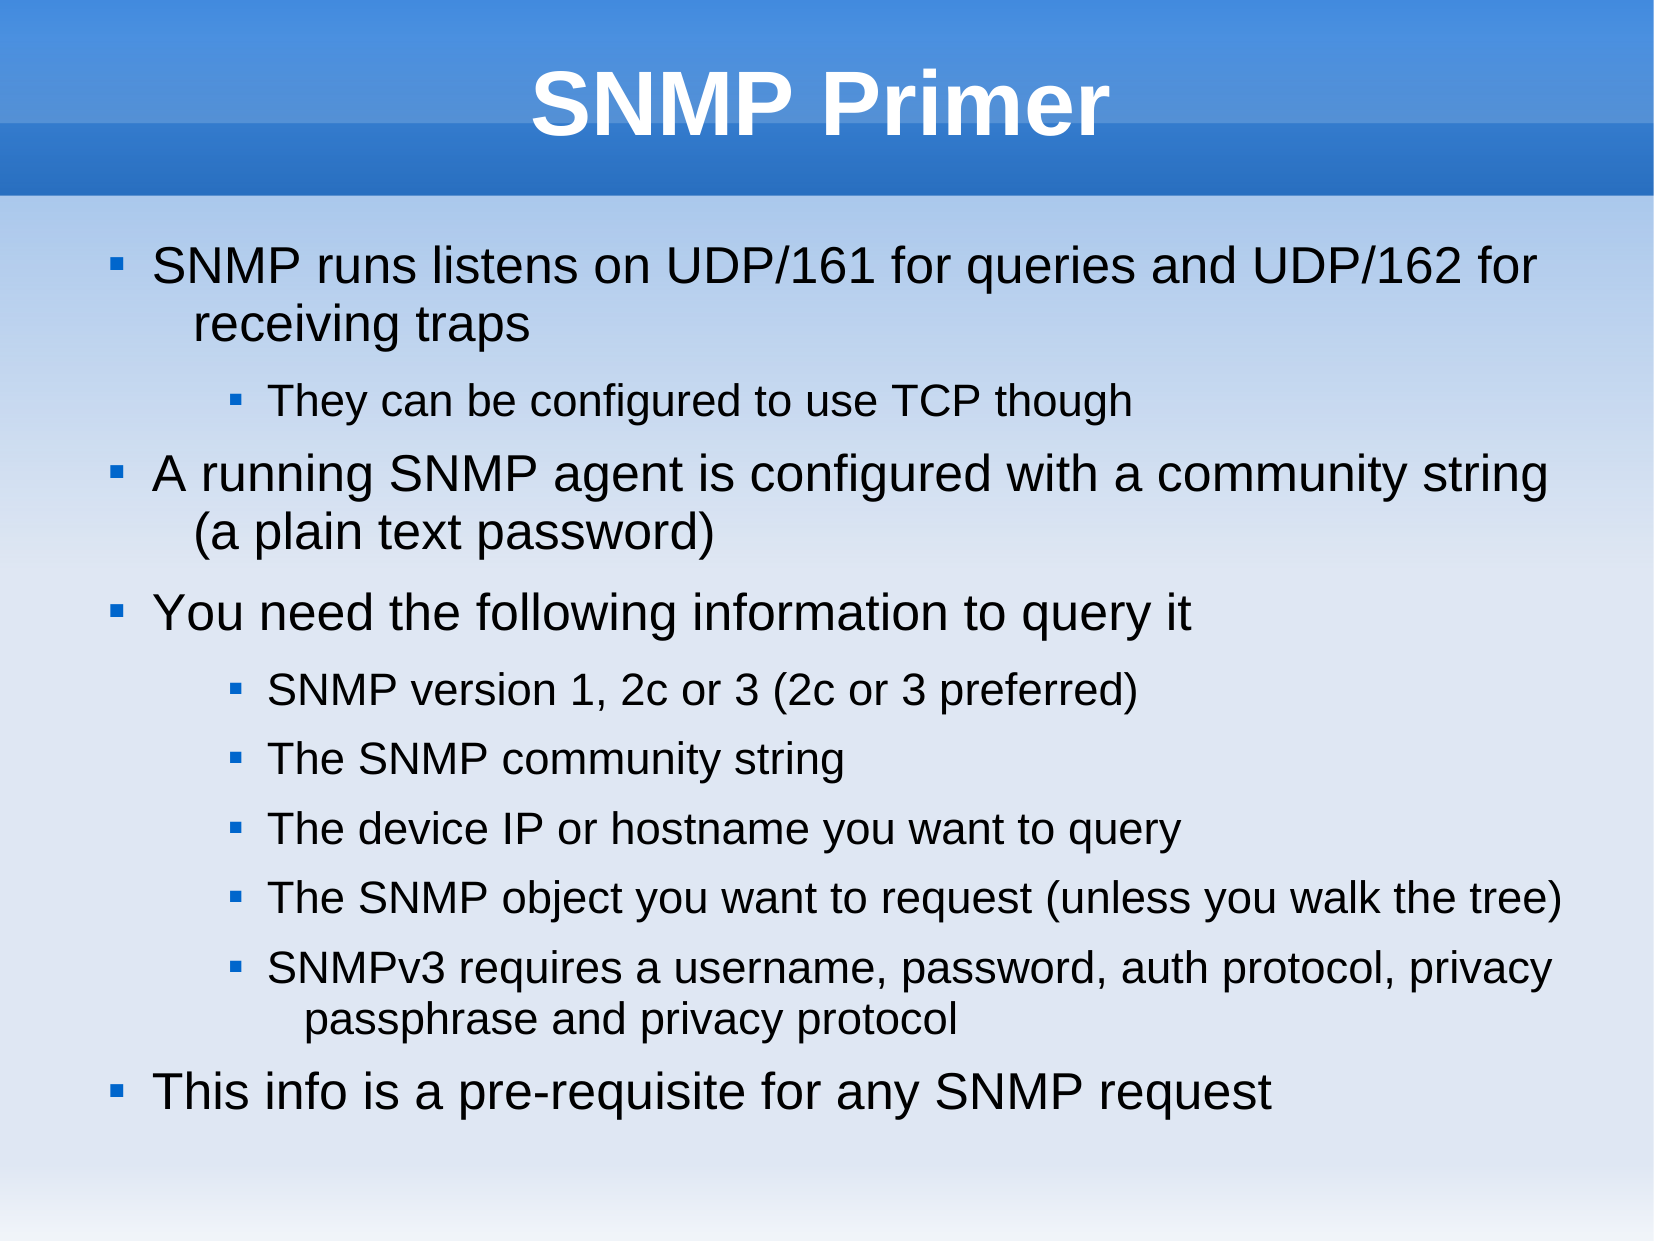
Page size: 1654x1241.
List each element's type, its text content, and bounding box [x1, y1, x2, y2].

picture [0, 0, 1654, 1241]
list SNMP runs listens on UDP/161 for queries and UDP/162 for receiving traps They can be configured to use TCP though A running SNMP agent is configured with a community string (a plain text password) You need the following information to query it SNMP version 1, 2c or 3 (2c or 3 preferred) The SNMP community string The device IP or hostname you want to query The SNMP object you want to request (unless you walk the tree) SNMPv3 requires a username, password, auth protocol, privacy passphrase and privacy protocol This info is a pre-requisite for any SNMP request [82, 236, 1571, 1182]
title SNMP Primer [76, 0, 1565, 208]
